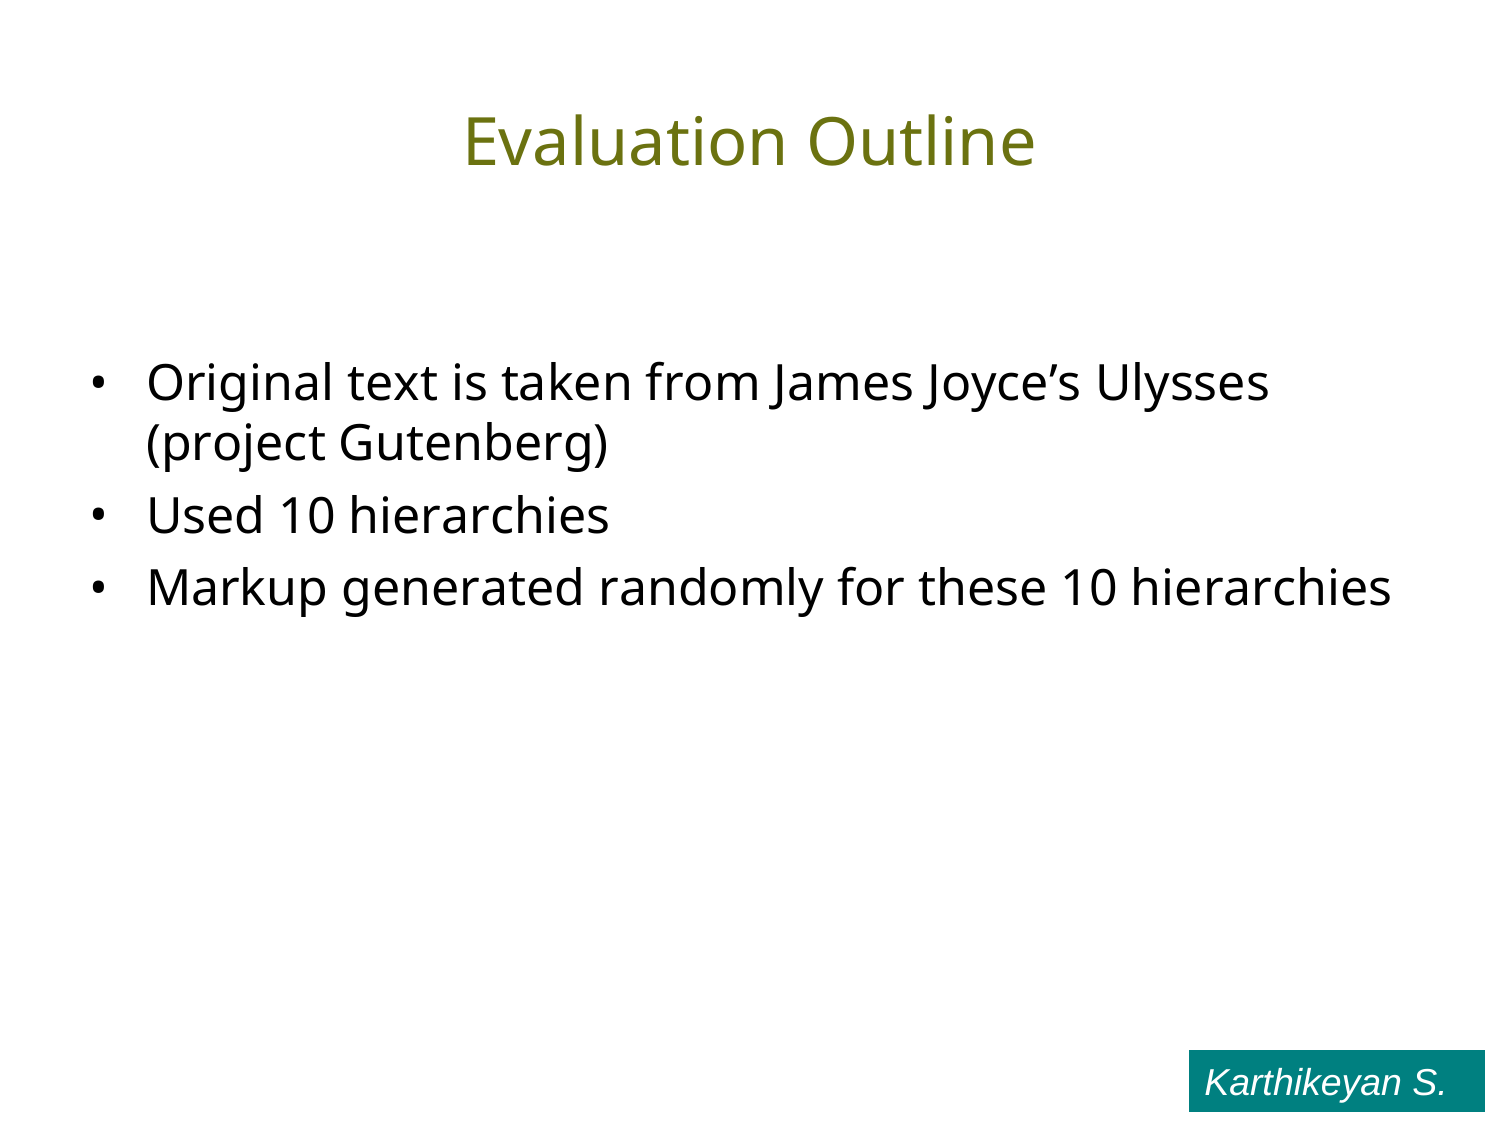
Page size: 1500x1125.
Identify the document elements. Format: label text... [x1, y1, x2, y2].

text_box Karthikeyan S. [1189, 1050, 1484, 1111]
list Original text is taken from James Joyce’s Ulysses (project Gutenberg) Used 10 hierarchies Markup generated randomly for these 10 hierarchies [75, 262, 1426, 1006]
title Evaluation Outline [75, 45, 1426, 233]
